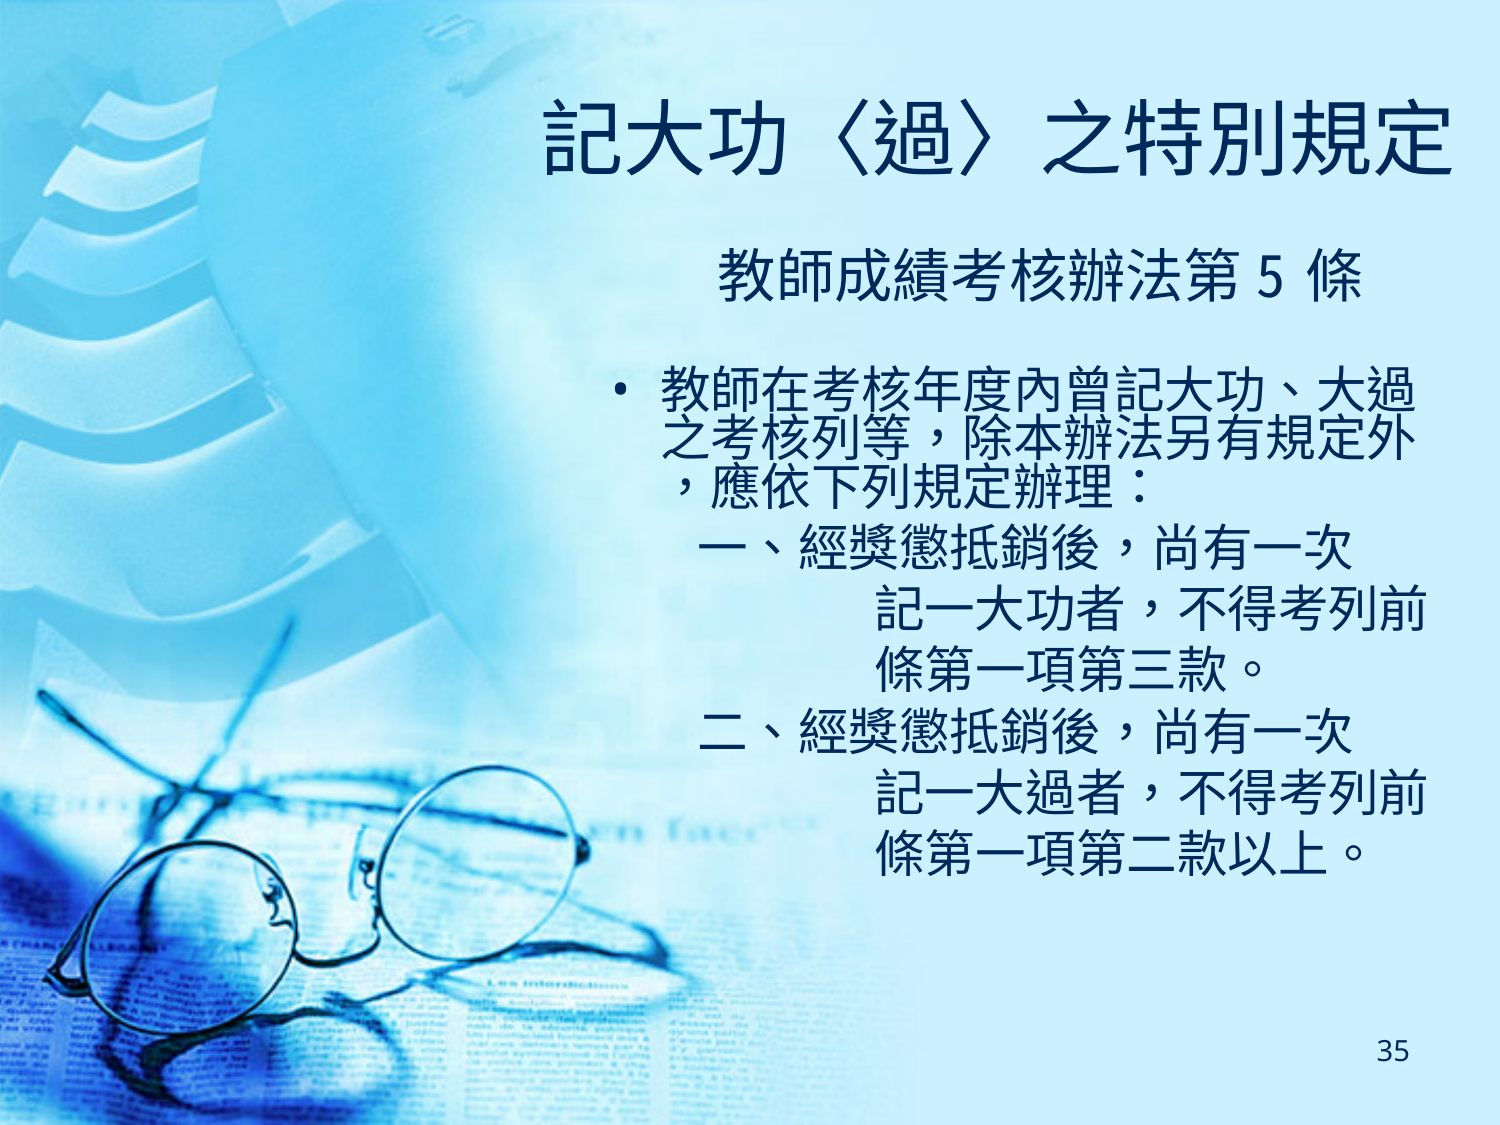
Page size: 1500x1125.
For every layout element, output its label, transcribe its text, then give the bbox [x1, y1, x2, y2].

picture [0, 0, 1500, 1125]
list 教師在考核年度內曾記大功、大過之考核列等，除本辦法另有規定外，應依下列規定辦理： 一、經獎懲抵銷後，尚有一次 記一大功者，不得考列前 條第一項第三款。 二、經獎懲抵銷後，尚有一次 記一大過者，不得考列前 條第一項第二款以上。 [596, 361, 1453, 1090]
title 記大功〈過〉之特別規定 [495, 42, 1500, 231]
text_box 教師成績考核辦法第5條 [602, 196, 1500, 327]
